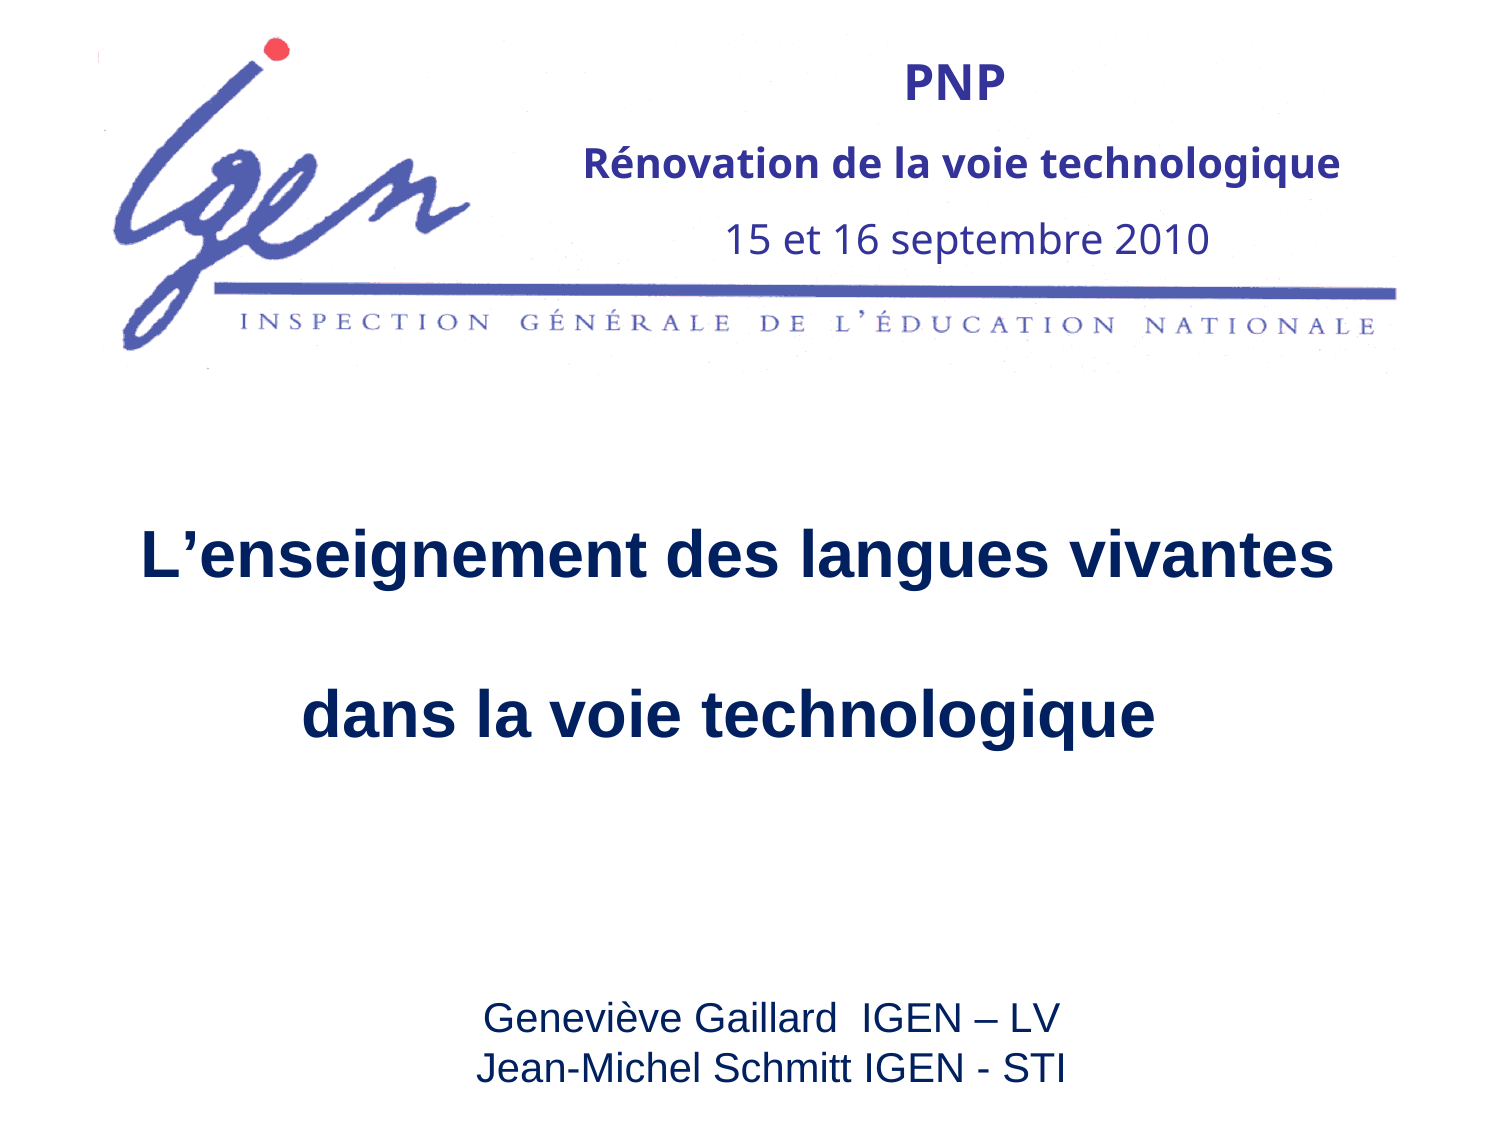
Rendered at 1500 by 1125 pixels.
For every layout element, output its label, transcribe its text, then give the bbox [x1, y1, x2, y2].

text_box Geneviève Gaillard IGEN – LV Jean-Michel Schmitt IGEN - STI [130, 982, 1414, 1103]
picture [87, 33, 1398, 376]
text_box PNP Rénovation de la voie technologique 15 et 16 septembre 2010 [505, 42, 1419, 271]
text_box L’enseignement des langues vivantes dans la voie technologique [49, 503, 1410, 759]
